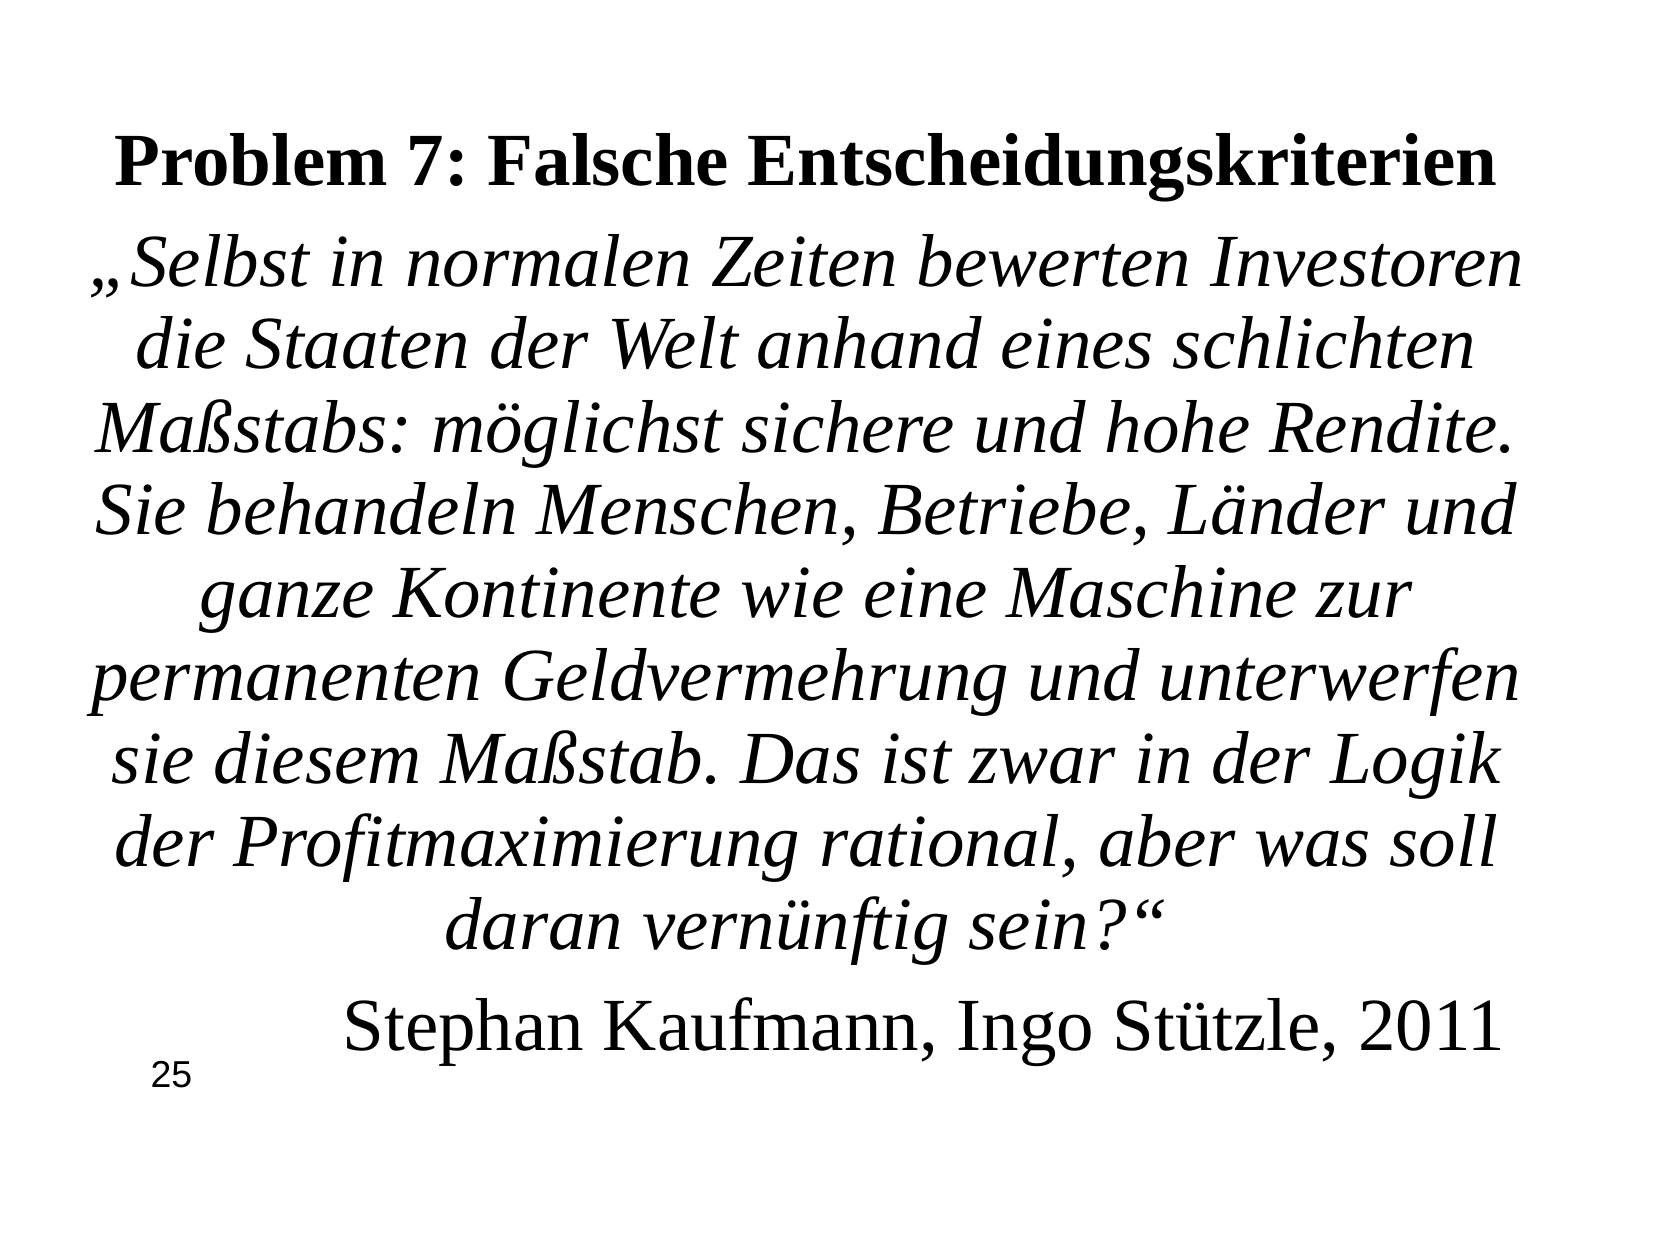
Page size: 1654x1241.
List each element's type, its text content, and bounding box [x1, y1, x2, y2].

text_box <Nummer> [135, 1046, 207, 1104]
text_box Problem 7: Falsche Entscheidungskriterien „Selbst in normalen Zeiten bewerten Investoren die Staaten der Welt anhand eines schlichten Maßstabs: möglichst sichere und hohe Rendite. Sie behandeln Menschen, Betriebe, Länder und ganze Kontinente wie eine Maschine zur permanenten Geldvermehrung und unterwerfen sie diesem Maßstab. Das ist zwar in der Logik der Profitmaximierung rational, aber was soll daran vernünftig sein?“ Stephan Kaufmann, Ingo Stützle, 2011 [73, 111, 1580, 1075]
